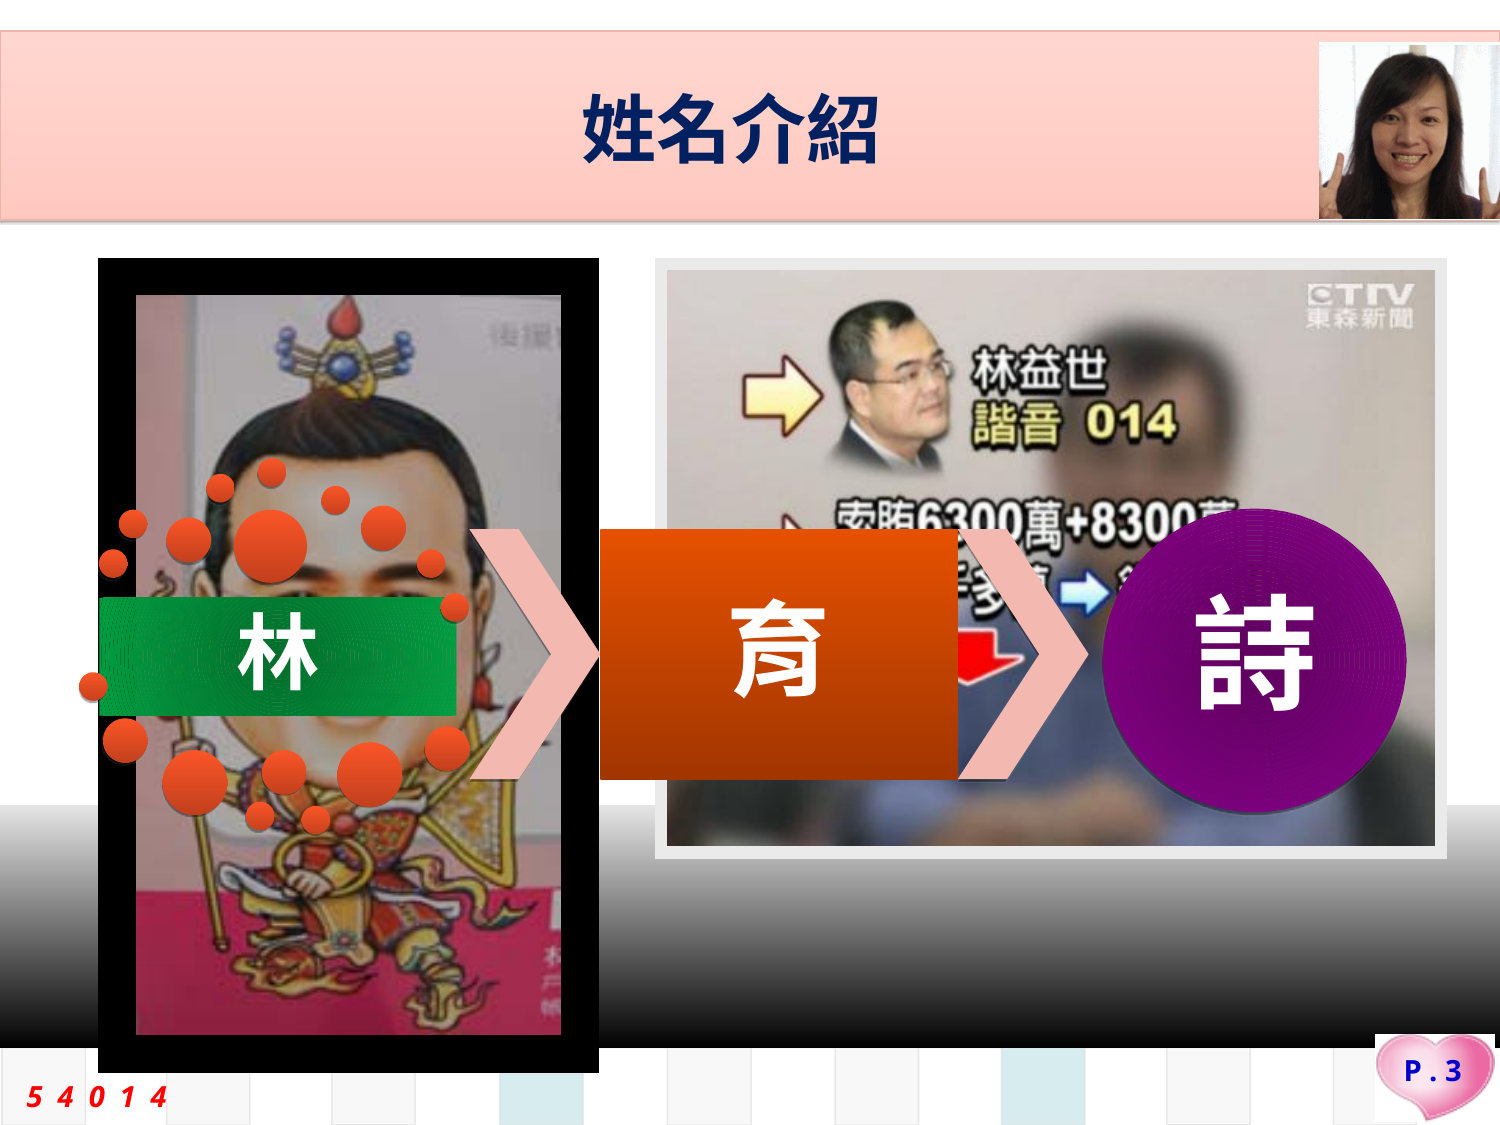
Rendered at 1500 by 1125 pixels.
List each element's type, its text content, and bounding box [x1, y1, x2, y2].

picture [958, 532, 1038, 777]
title 姓名介紹 [99, 58, 1363, 197]
text_box [234, 509, 308, 583]
text_box [206, 473, 235, 503]
text_box [261, 750, 307, 795]
text_box 林 [99, 597, 457, 716]
text_box [118, 509, 148, 539]
text_box [337, 742, 403, 808]
text_box [245, 801, 275, 831]
text_box [957, 529, 1089, 780]
picture [135, 295, 562, 1036]
text_box 育 [600, 529, 958, 780]
text_box [301, 805, 331, 835]
text_box [257, 458, 287, 487]
text_box [440, 593, 470, 622]
text_box [416, 549, 446, 578]
text_box [361, 505, 406, 551]
text_box [102, 718, 148, 763]
text_box 詩 [1102, 508, 1407, 813]
text_box [424, 726, 470, 771]
picture [667, 270, 1435, 847]
text_box [469, 529, 600, 780]
text_box [166, 517, 212, 563]
text_box [98, 549, 128, 578]
text_box [321, 485, 350, 515]
text_box [162, 750, 228, 816]
text_box [79, 672, 108, 701]
